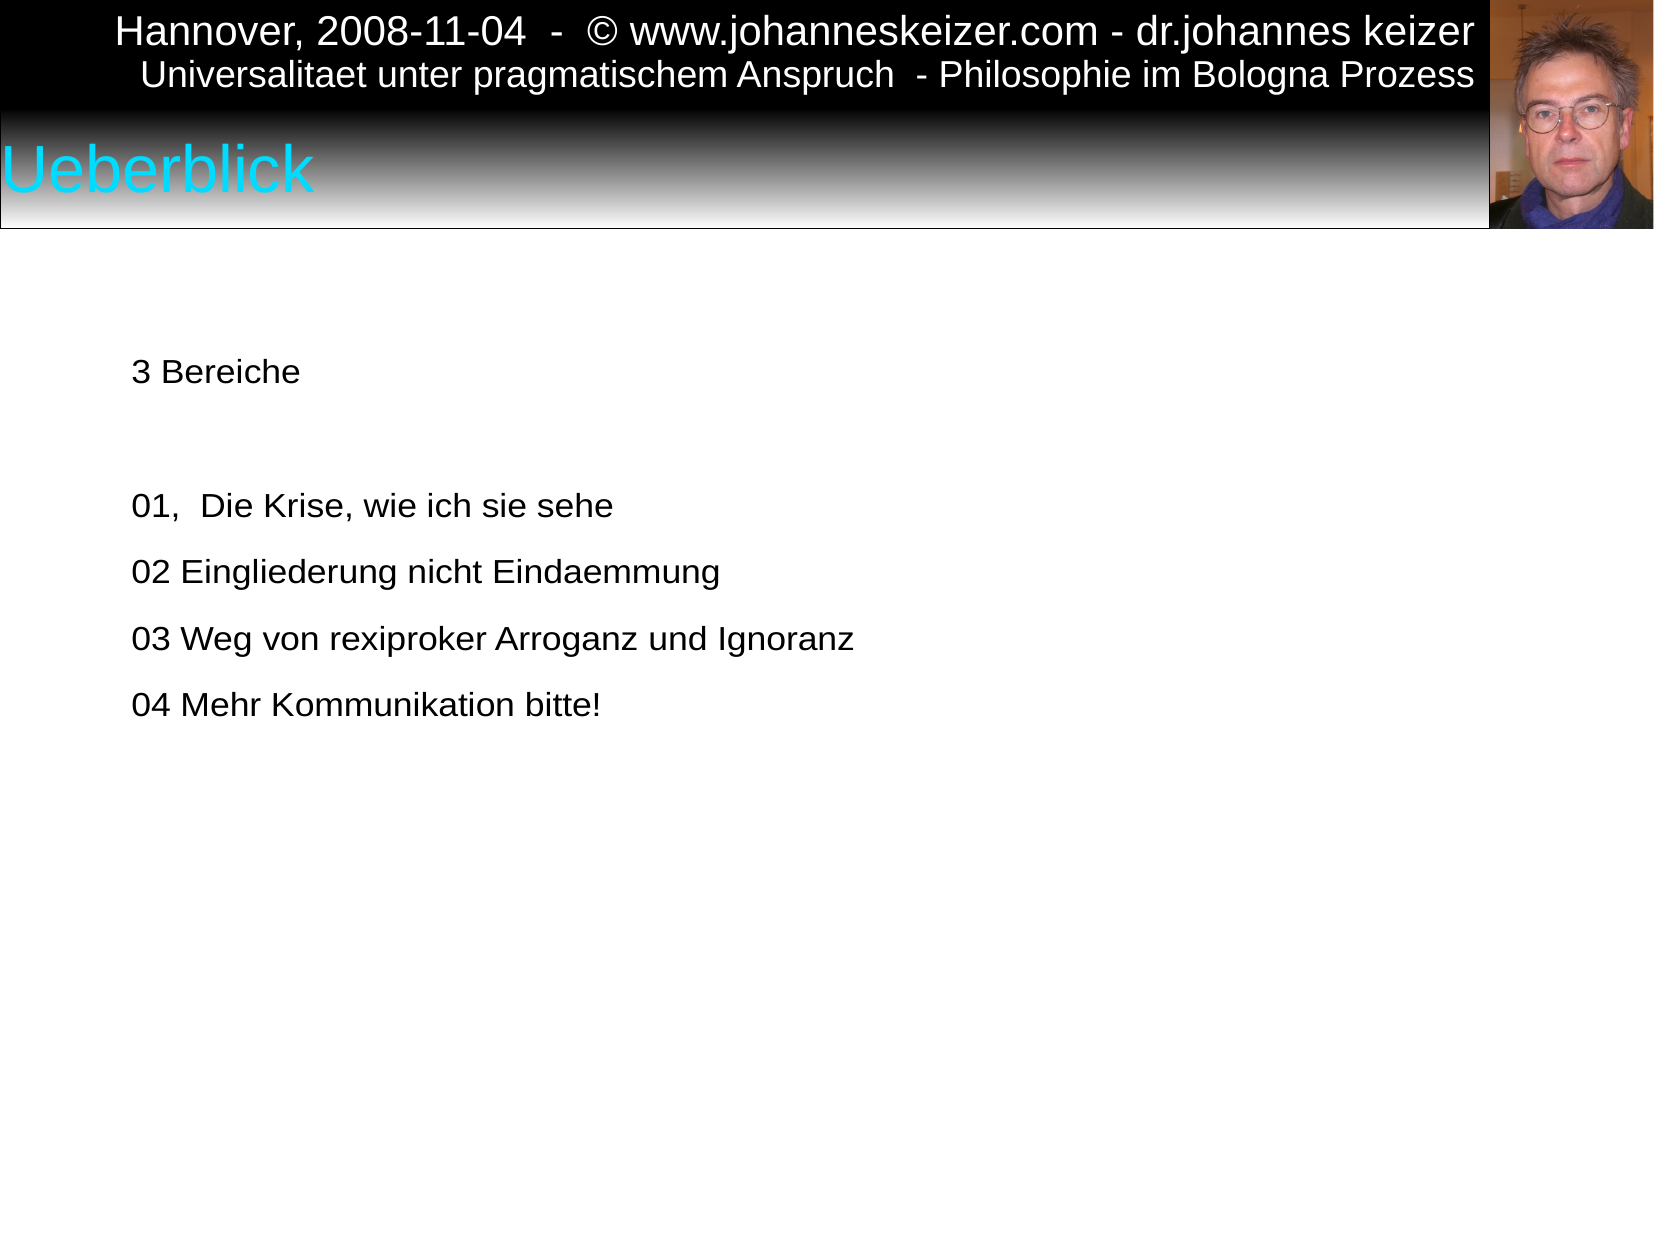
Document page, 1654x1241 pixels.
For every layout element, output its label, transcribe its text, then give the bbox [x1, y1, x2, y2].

title Ueberblick [0, 109, 1490, 229]
picture [1490, 0, 1654, 229]
list 3 Bereiche 01, Die Krise, wie ich sie sehe 02 Eingliederung nicht Eindaemmung 03 Weg von rexiproker Arroganz und Ignoranz 04 Mehr Kommunikation bitte! [93, 287, 1583, 1092]
